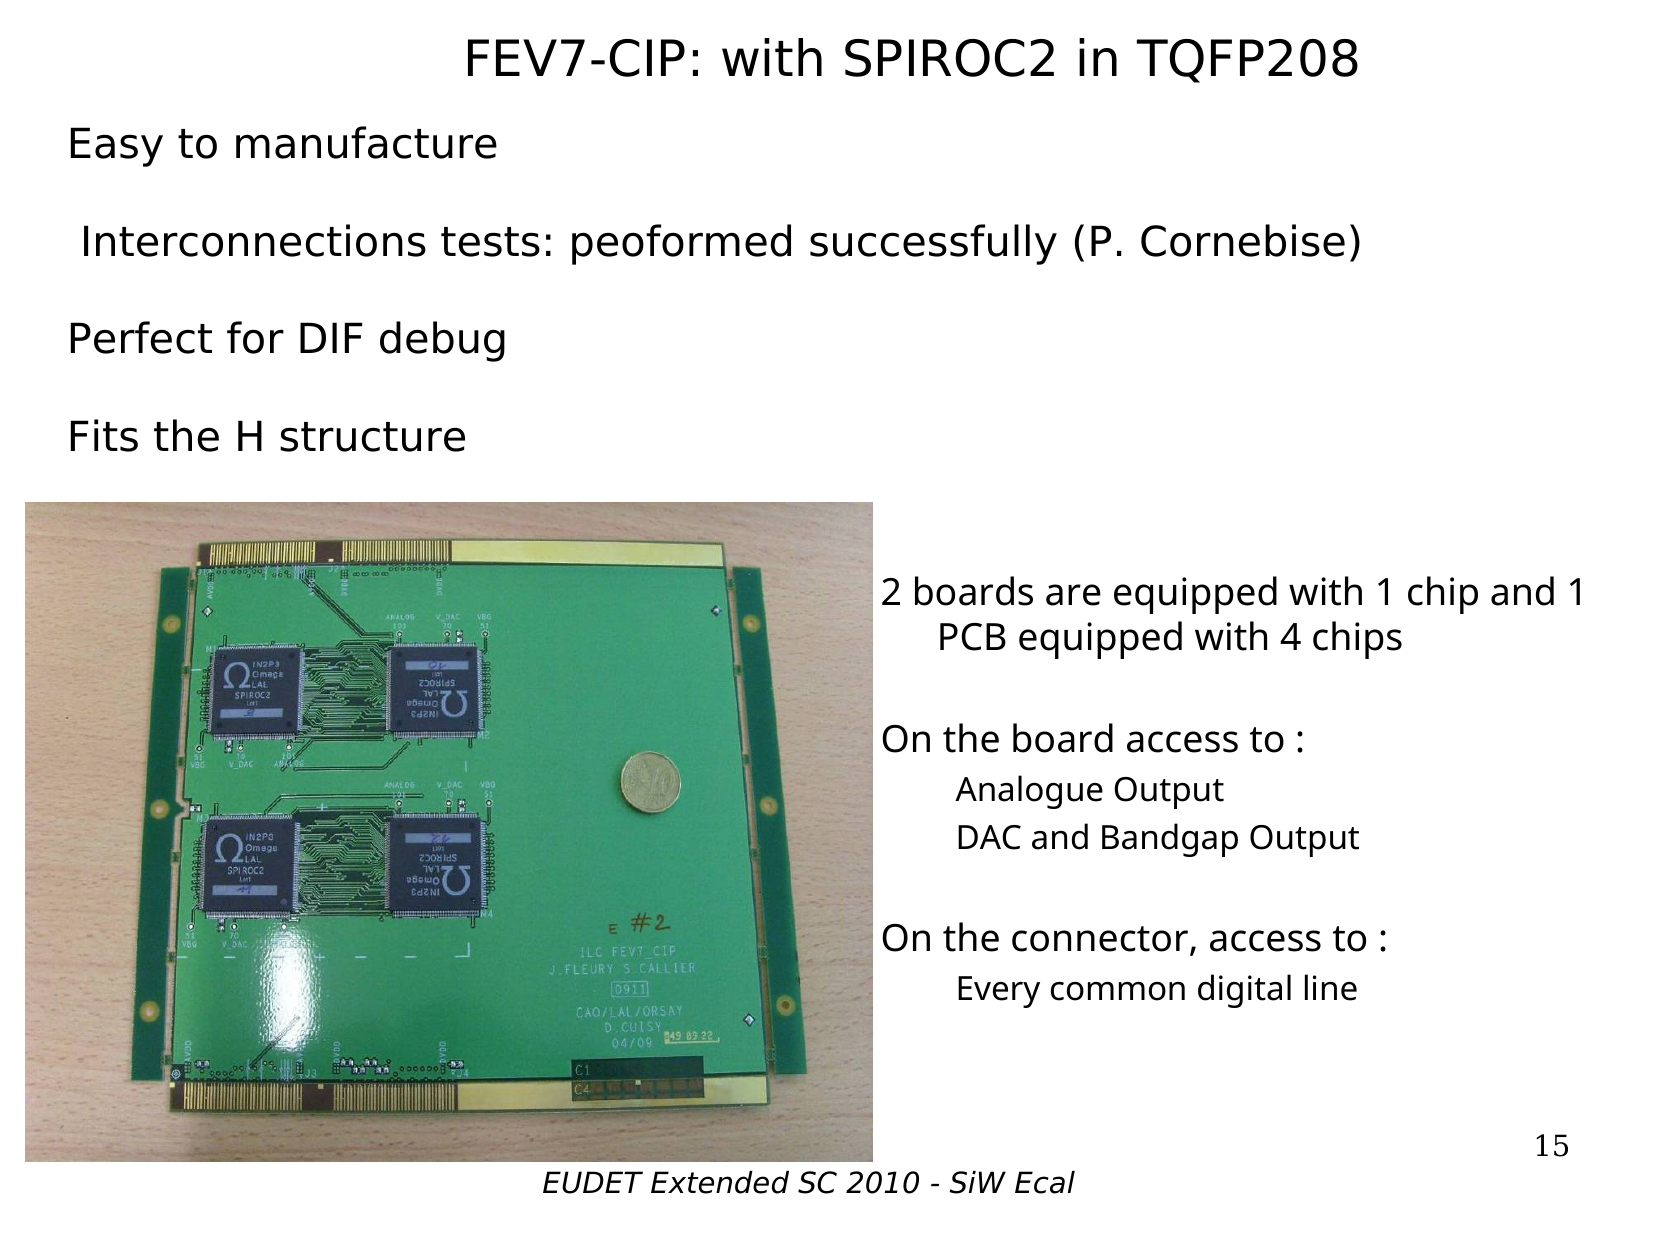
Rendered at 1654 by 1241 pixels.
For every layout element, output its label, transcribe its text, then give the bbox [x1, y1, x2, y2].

text_box 2 boards are equipped with 1 chip and 1 PCB equipped with 4 chips On the board access to : Analogue Output DAC and Bandgap Output On the connector, access to : Every common digital line [865, 125, 1641, 1193]
title FEV7-CIP: with SPIROC2 in TQFP208 [277, 0, 1548, 119]
text_box Easy to manufacture Interconnections tests: peoformed successfully (P. Cornebise) Perfect for DIF debug Fits the H structure [38, 112, 1477, 469]
picture [25, 502, 865, 1162]
